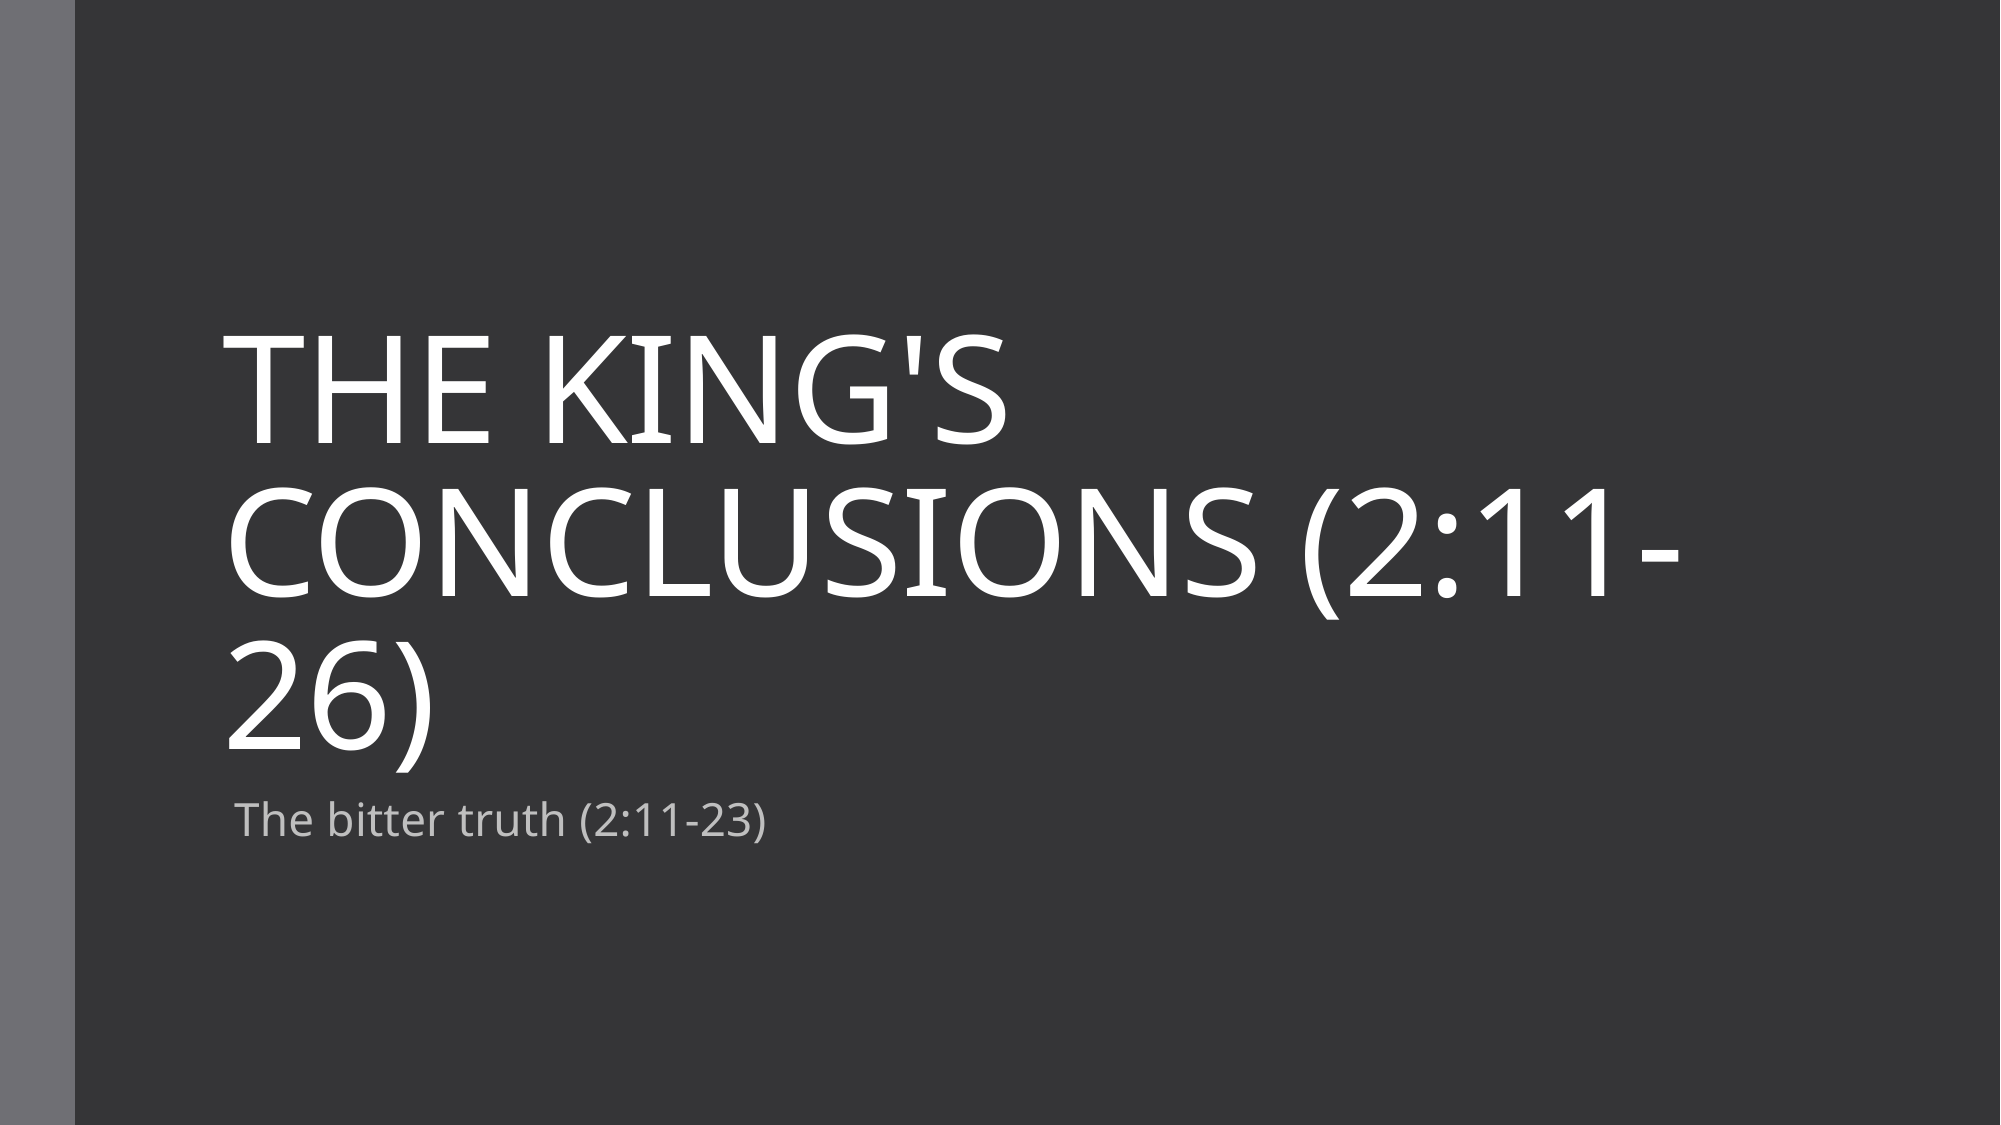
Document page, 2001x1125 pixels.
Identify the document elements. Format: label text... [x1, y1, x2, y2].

title THE KING'S CONCLUSIONS (2:11-26) [206, 124, 1752, 787]
subtitle The bitter truth (2:11-23) [206, 787, 1752, 1066]
